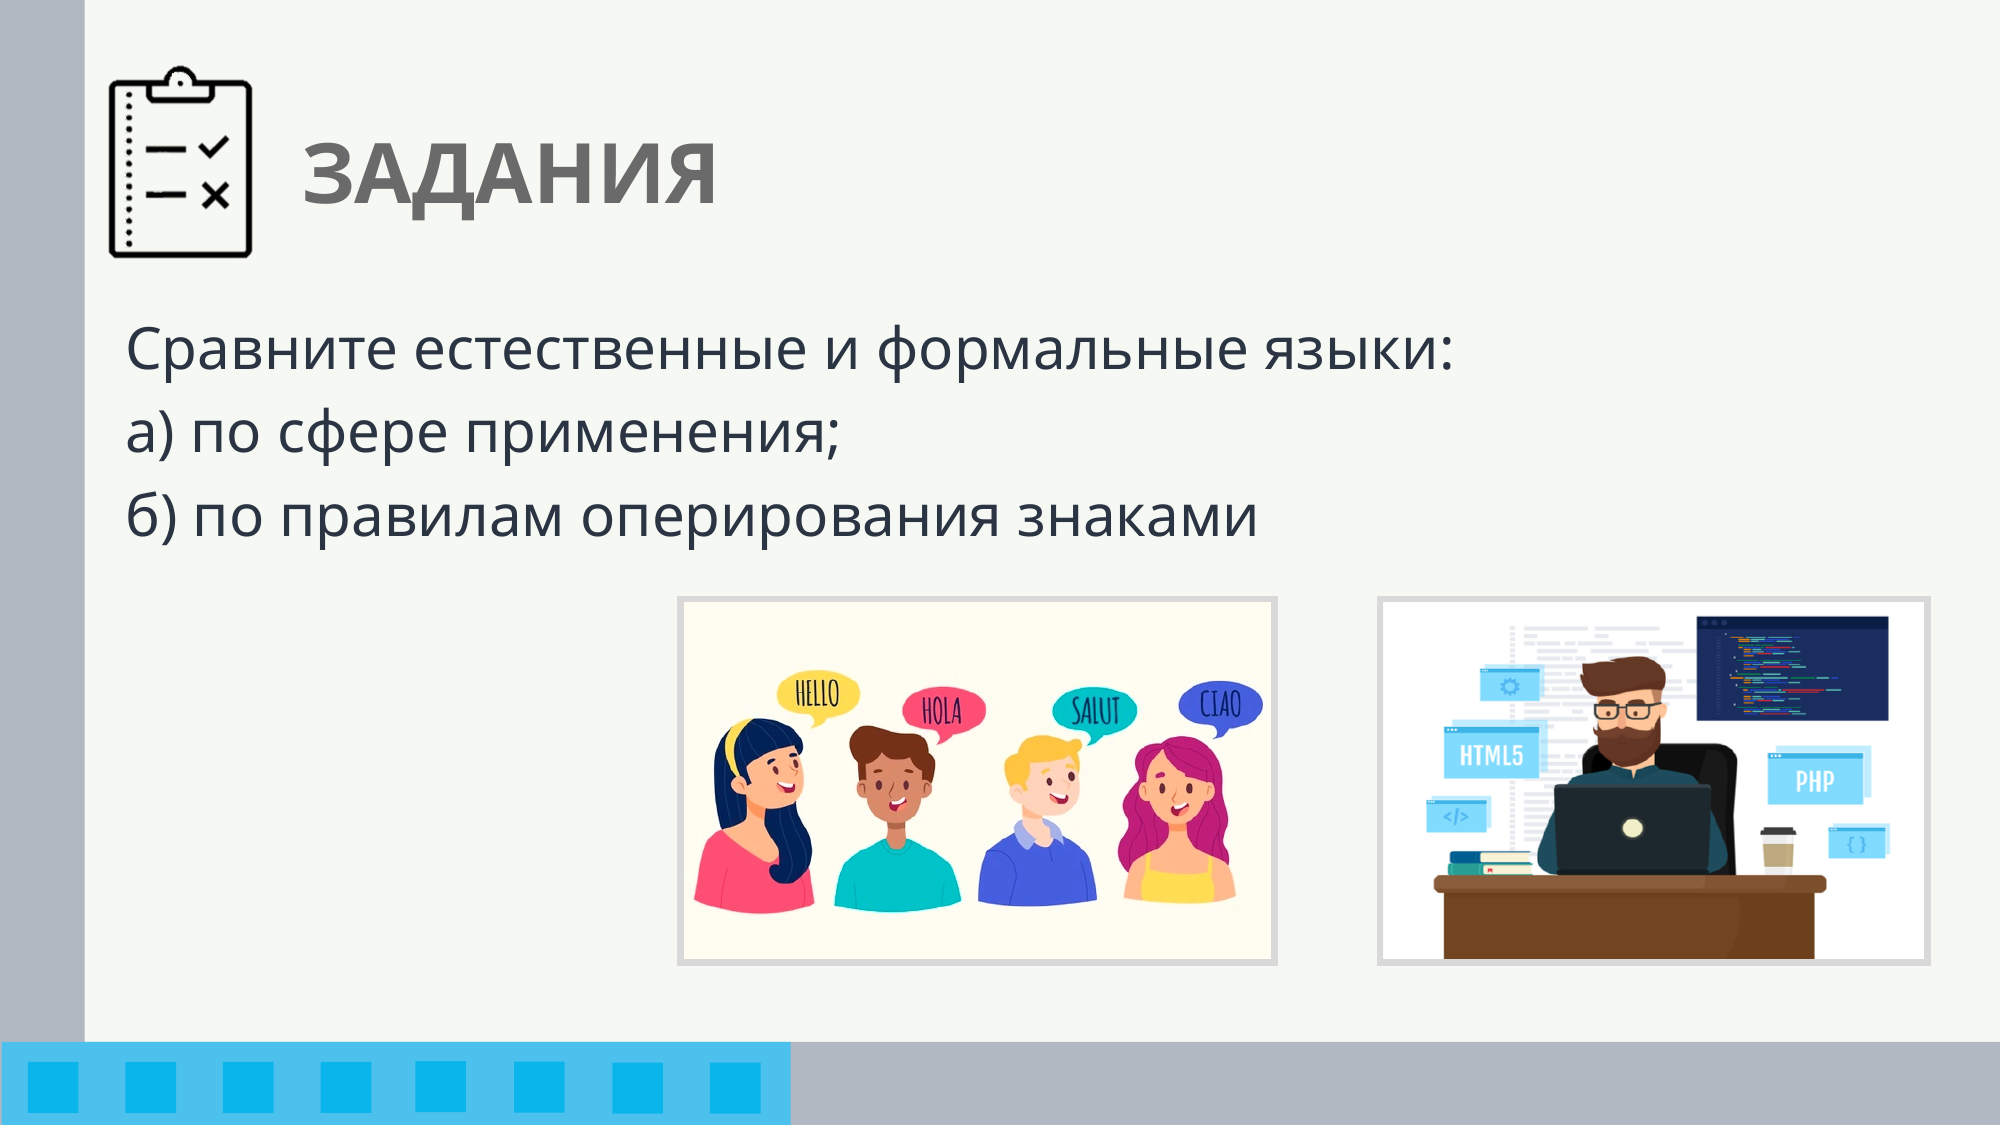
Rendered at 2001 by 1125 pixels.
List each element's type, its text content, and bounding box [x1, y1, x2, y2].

picture [1383, 602, 1925, 960]
title ЗАДАНИЯ [285, 67, 1892, 286]
picture [683, 602, 1272, 960]
picture [85, 54, 286, 286]
list Сравните естественные и формальные языки: а) по сфере применения; б) по правилам оперирования знаками [110, 311, 1892, 603]
